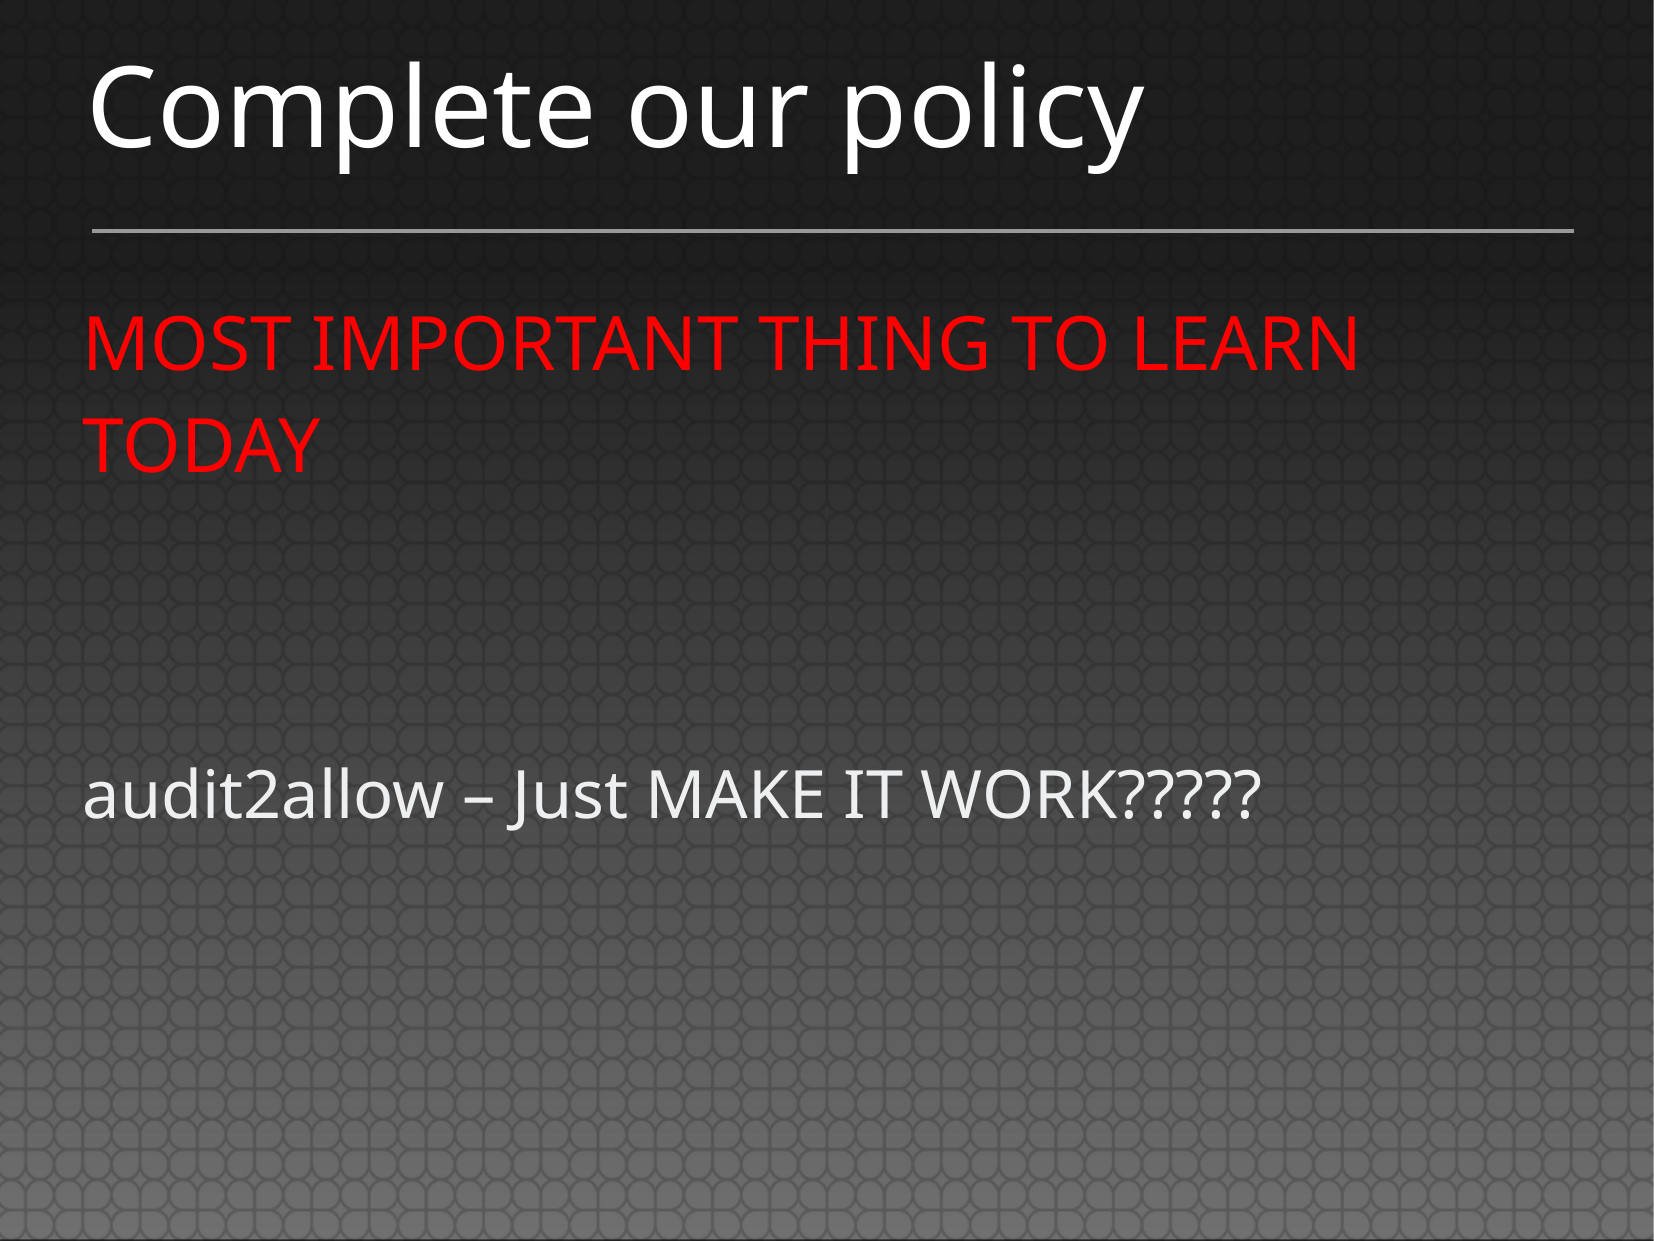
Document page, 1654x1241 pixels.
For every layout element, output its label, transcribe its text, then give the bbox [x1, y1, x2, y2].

title Complete our policy [86, 49, 1576, 312]
list MOST IMPORTANT THING TO LEARN TODAY audit2allow – Just MAKE IT WORK????? [82, 290, 1571, 1094]
picture [0, 0, 1654, 1241]
